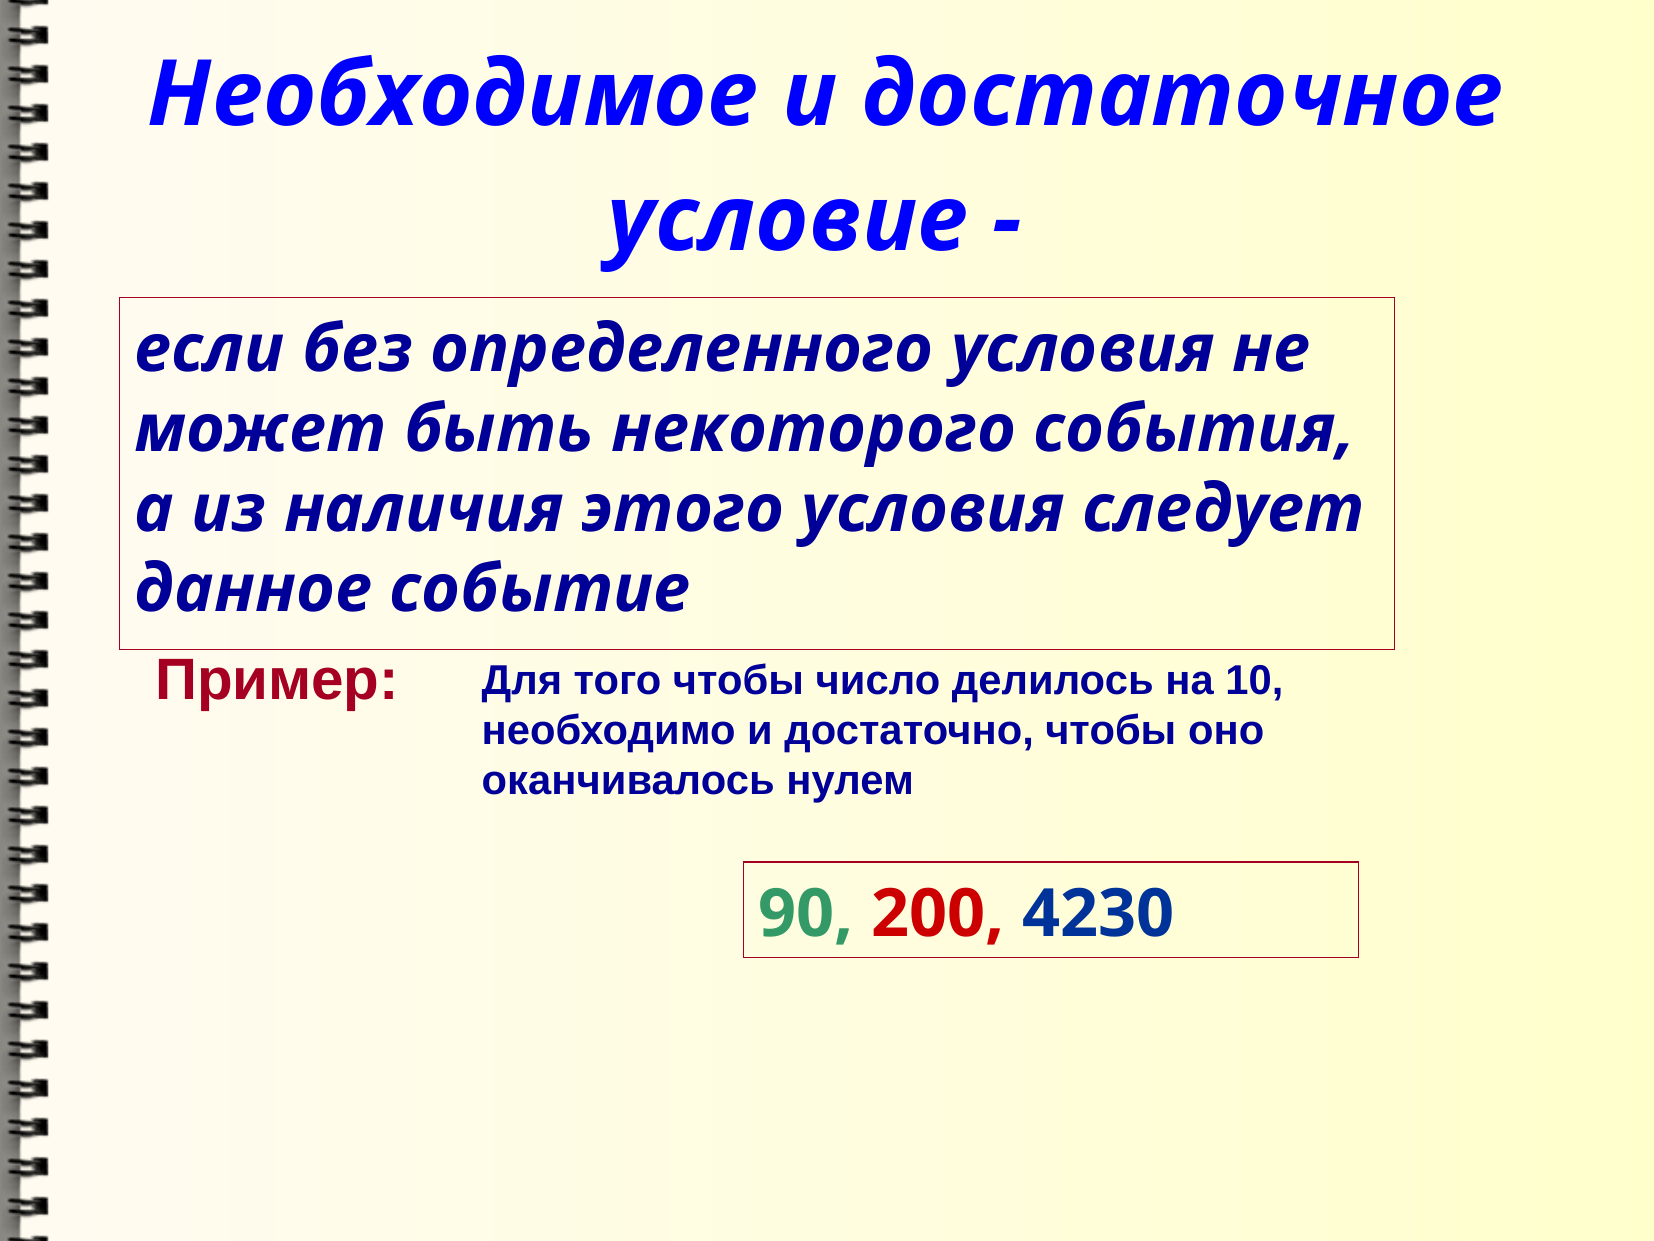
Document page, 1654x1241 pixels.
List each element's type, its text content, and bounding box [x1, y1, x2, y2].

text_box Пример: [140, 633, 426, 720]
text_box 90, 200, 4230 [743, 861, 1359, 958]
list если без определенного условия не может быть некоторого события, а из наличия этого условия следует данное событие [119, 297, 1395, 650]
text_box Для того чтобы число делилось на 10, необходимо и достаточно, чтобы оно оканчивалось нулем [466, 644, 1324, 811]
title Необходимое и достаточное условие - [82, 42, 1571, 264]
picture [0, 0, 1654, 1241]
